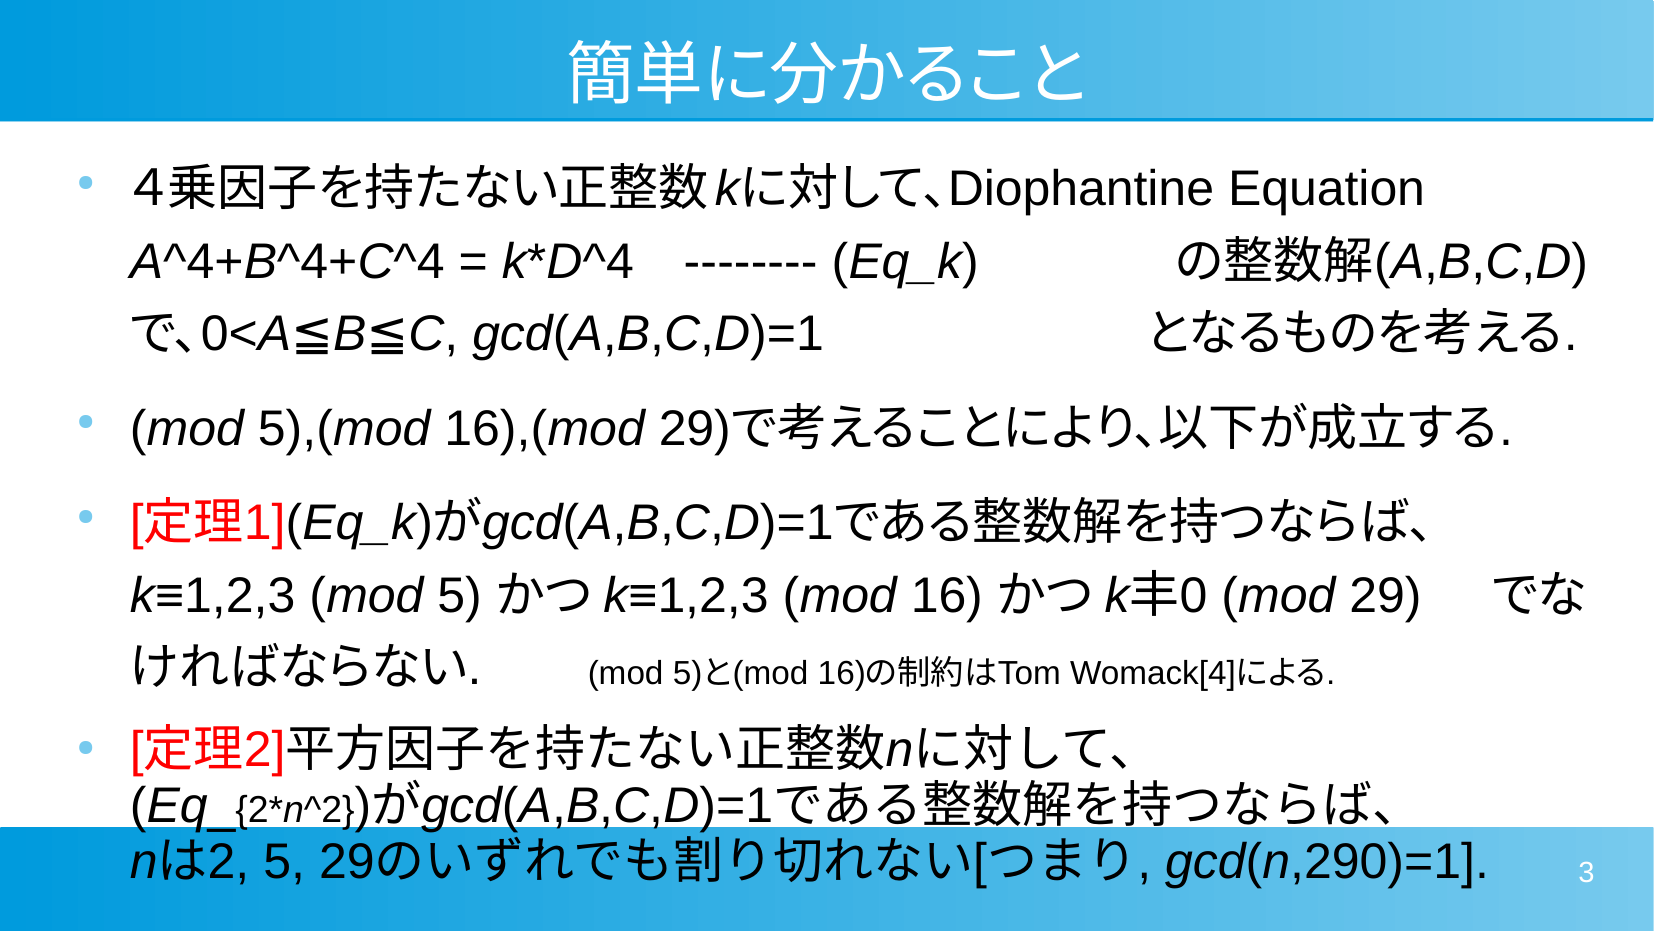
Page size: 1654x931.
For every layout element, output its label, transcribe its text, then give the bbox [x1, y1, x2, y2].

list ４乗因子を持たない正整数kに対して、Diophantine Equation A^4+B^4+C^4 = k*D^4 -------- (Eq_k) の整数解(A,B,C,D)で、0<A≦B≦C, gcd(A,B,C,D)=1 となるものを考える. (mod 5),(mod 16),(mod 29)で考えることにより、以下が成立する. [定理1](Eq_k)がgcd(A,B,C,D)=1である整数解を持つならば、 k≡1,2,3 (mod 5) かつ k≡1,2,3 (mod 16) かつ k丰0 (mod 29) でなければならない. (mod 5)と(mod 16)の制約はTom Womack[4]による. [定理2]平方因子を持たない正整数nに対して、 (Eq_{2*n^2})がgcd(A,B,C,D)=1である整数解を持つならば、 nは2, 5, 29のいずれでも割り切れない[つまり, gcd(n,290)=1]. [59, 147, 1595, 857]
title 簡単に分かること [59, 29, 1595, 108]
